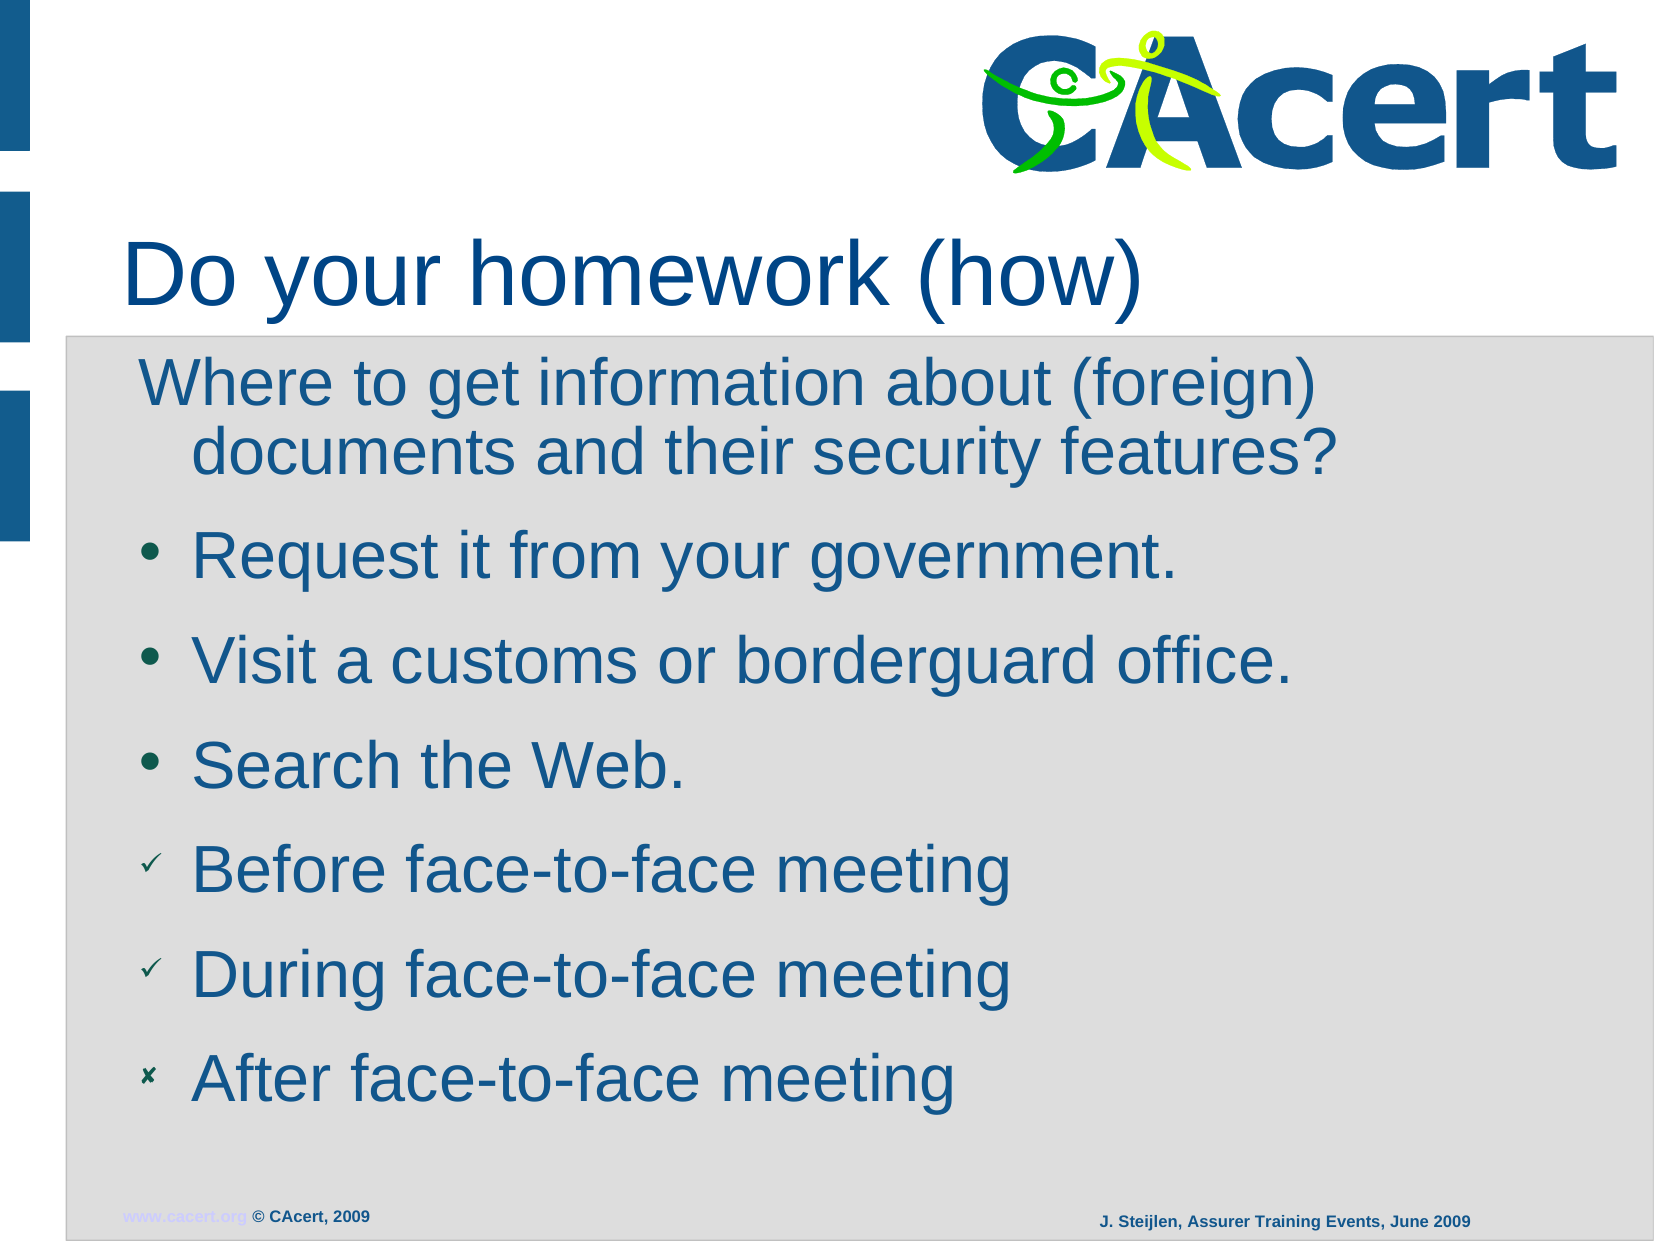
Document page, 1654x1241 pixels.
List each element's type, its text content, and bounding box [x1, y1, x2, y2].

title Do your homework (how) [121, 167, 1533, 326]
list Where to get information about (foreign) documents and their security features? Request it from your government. Visit a customs or borderguard office. Search the Web. Before face-to-face meeting During face-to-face meeting After face-to-face meeting [121, 344, 1533, 1168]
